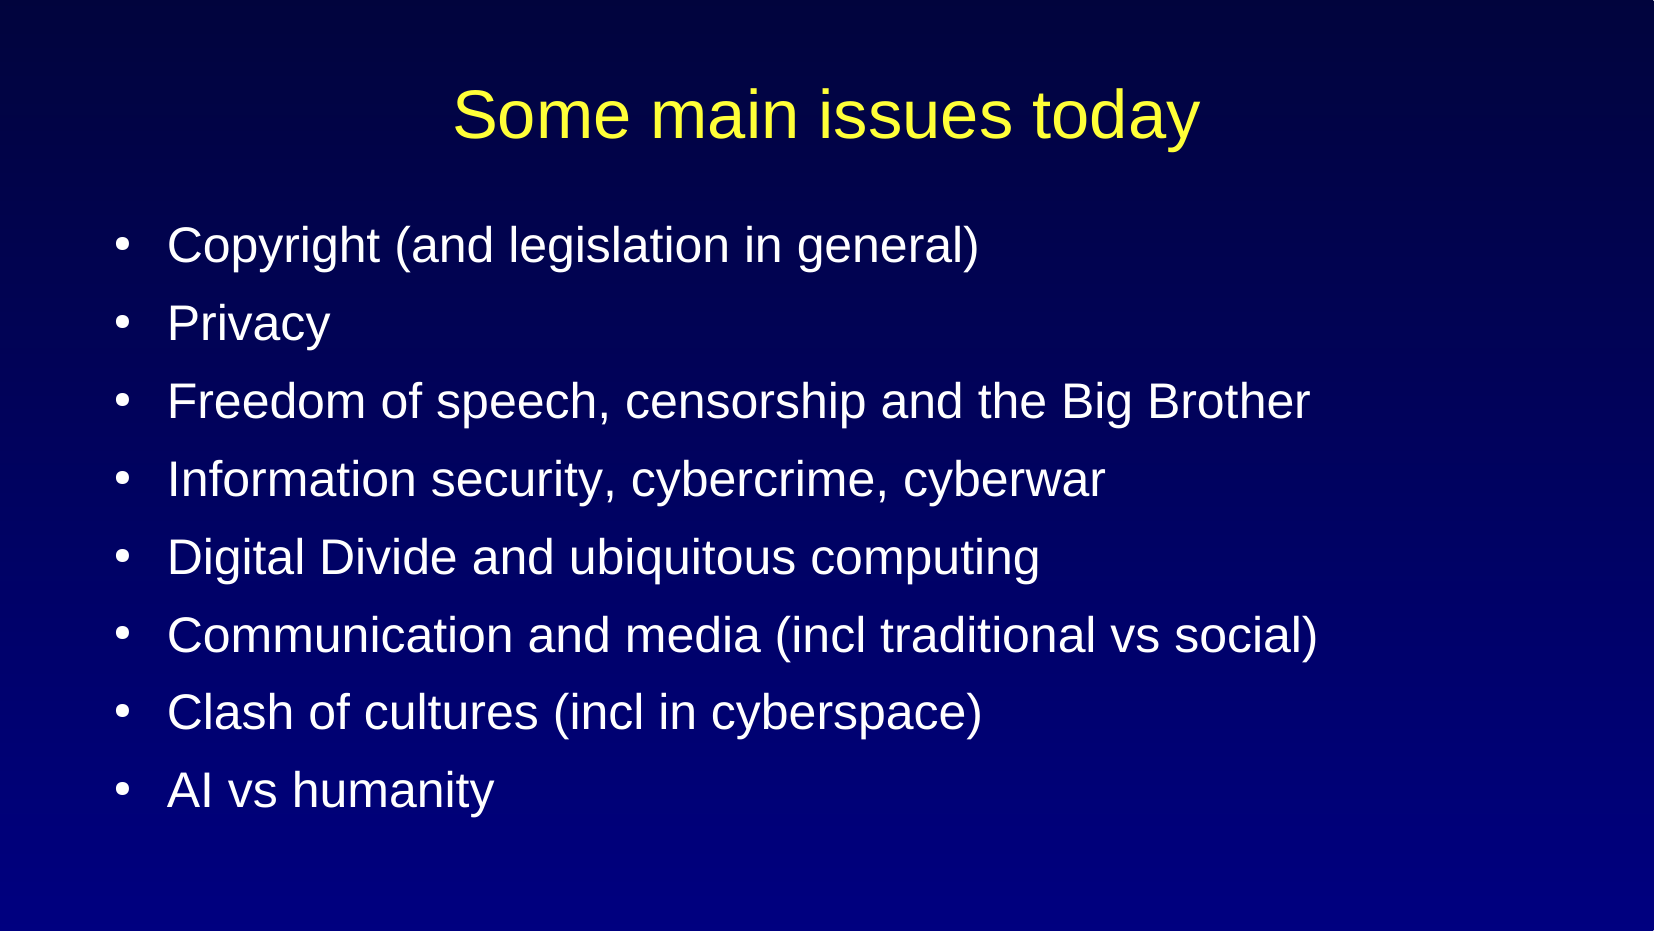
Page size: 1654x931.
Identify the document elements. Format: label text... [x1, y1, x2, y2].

title Some main issues today [82, 37, 1571, 193]
list Copyright (and legislation in general) Privacy Freedom of speech, censorship and the Big Brother Information security, cybercrime, cyberwar Digital Divide and ubiquitous computing Communication and media (incl traditional vs social) Clash of cultures (incl in cyberspace) AI vs humanity [82, 217, 1571, 819]
